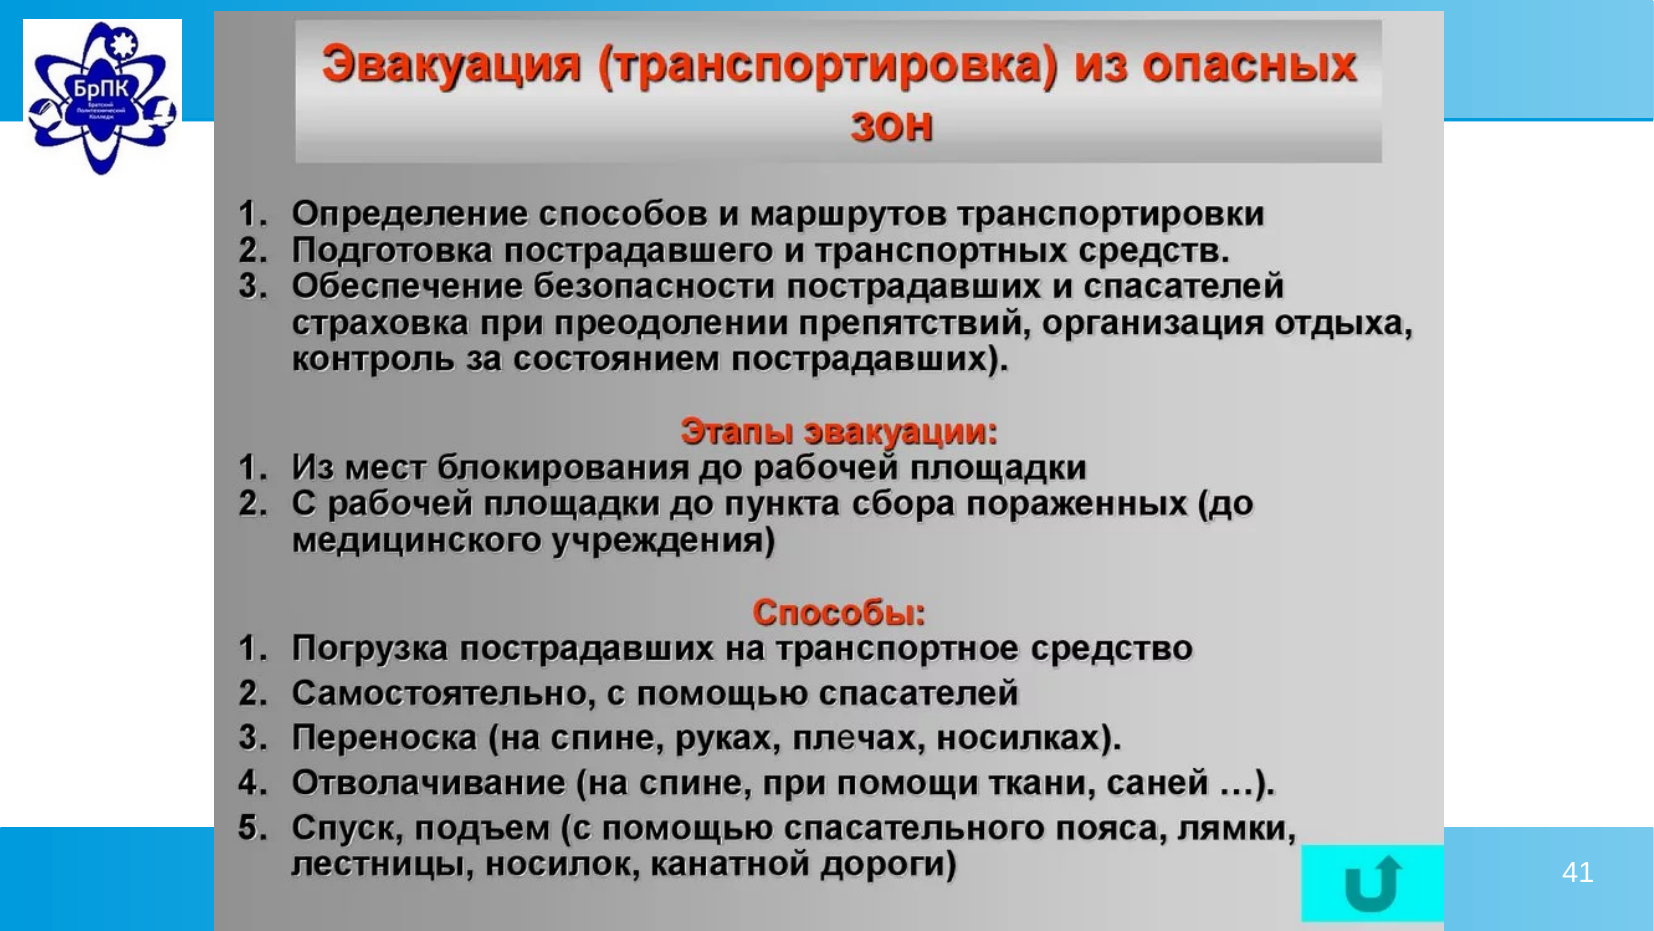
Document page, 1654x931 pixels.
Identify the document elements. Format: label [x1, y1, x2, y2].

picture [23, 20, 182, 178]
picture [214, 11, 1444, 931]
